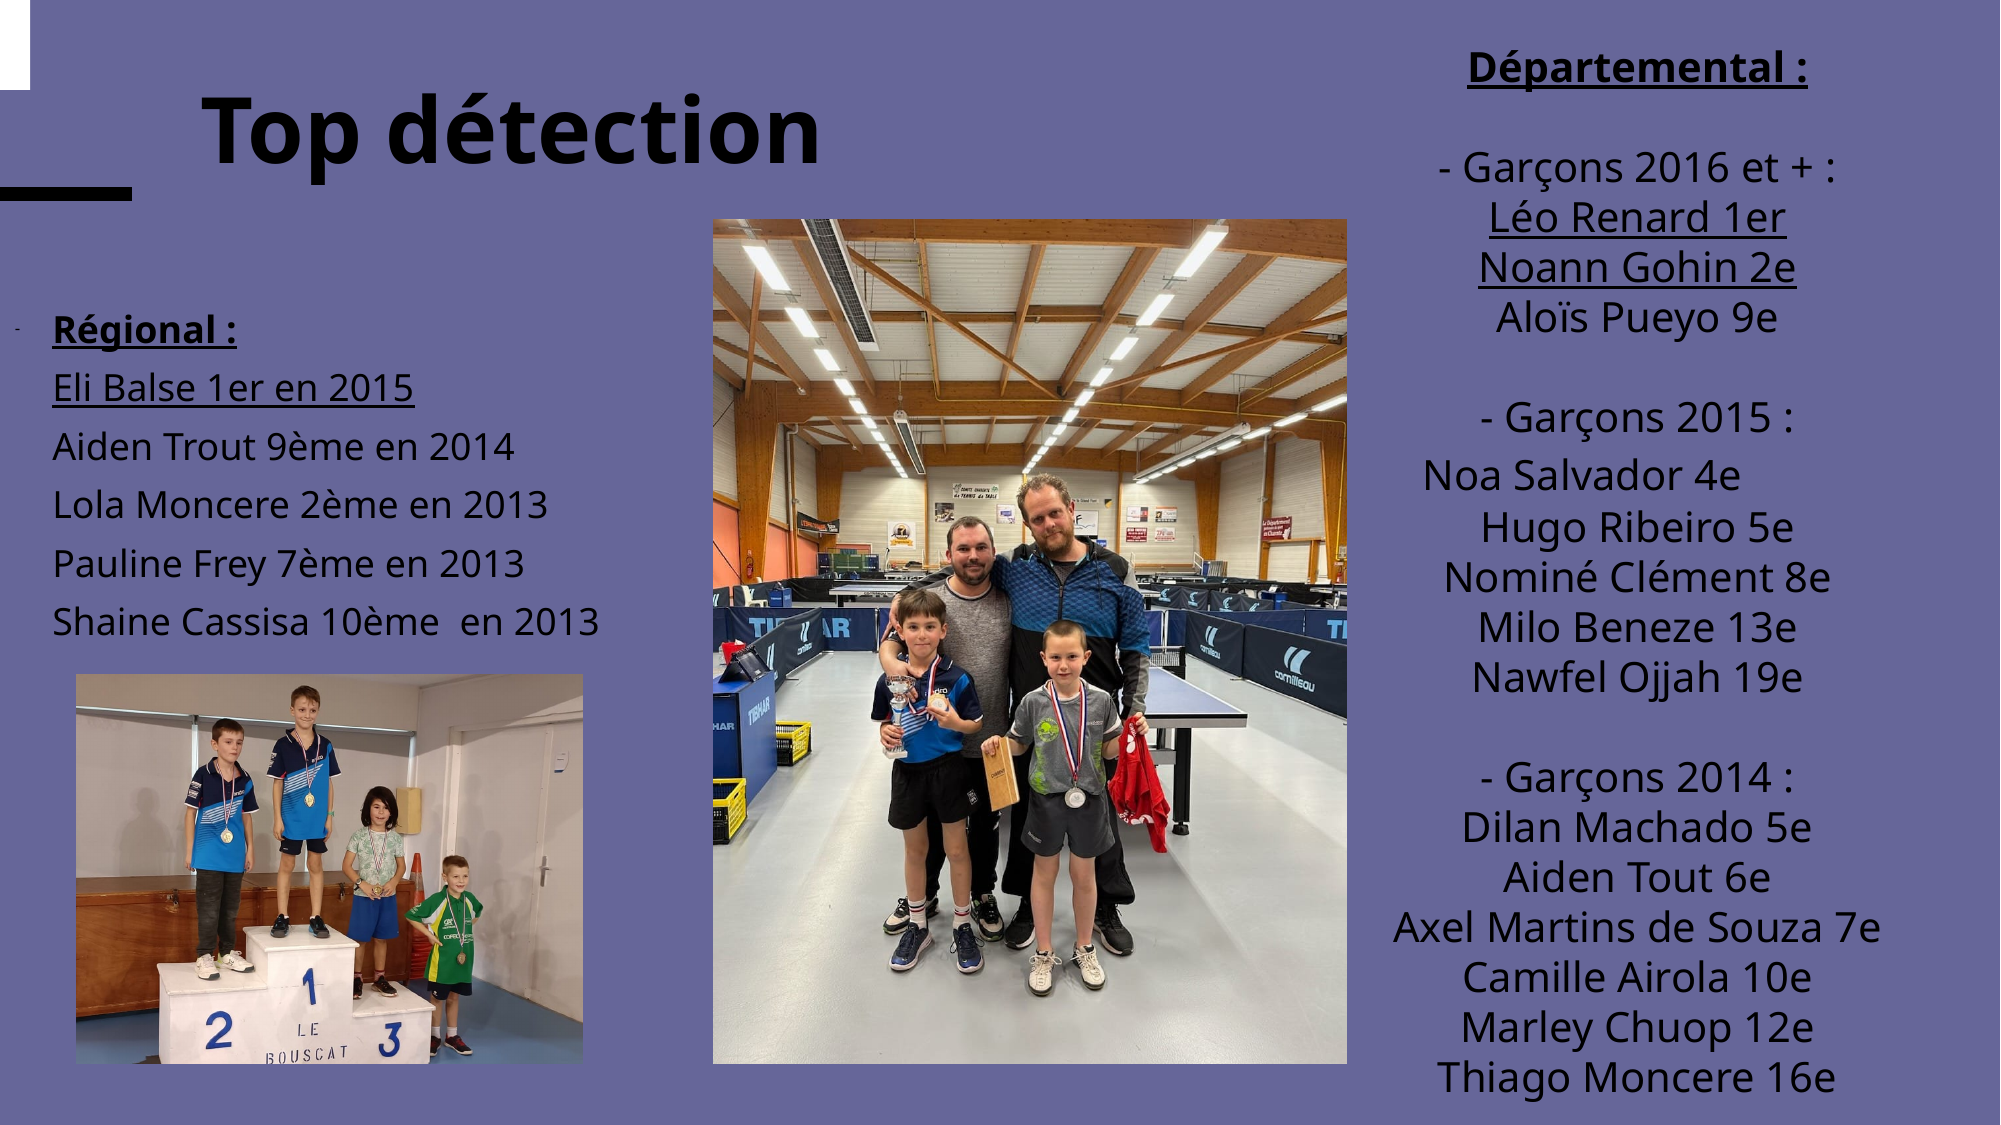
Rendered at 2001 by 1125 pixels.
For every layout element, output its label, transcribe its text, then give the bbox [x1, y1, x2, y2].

list Régional : Eli Balse 1er en 2015 Aiden Trout 9ème en 2014 Lola Moncere 2ème en 2013 Pauline Frey 7ème en 2013 Shaine Cassisa 10ème en 2013 [0, 285, 633, 675]
picture [76, 674, 583, 1064]
text_box Départemental : - Garçons 2016 et + : Léo Renard 1er Noann Gohin 2e Aloïs Pueyo 9e - Garçons 2015 : Noa Salvador 4e Hugo Ribeiro 5e Nominé Clément 8e Milo Beneze 13e Nawfel Ojjah 19e - Garçons 2014 : Dilan Machado 5e Aiden Tout 6e Axel Martins de Souza 7e Camille Airola 10e Marley Chuop 12e Thiago Moncere 16e [1275, 33, 2000, 1125]
text_box [0, 0, 31, 90]
title Top détection [186, 81, 1275, 294]
picture [713, 219, 1347, 1064]
